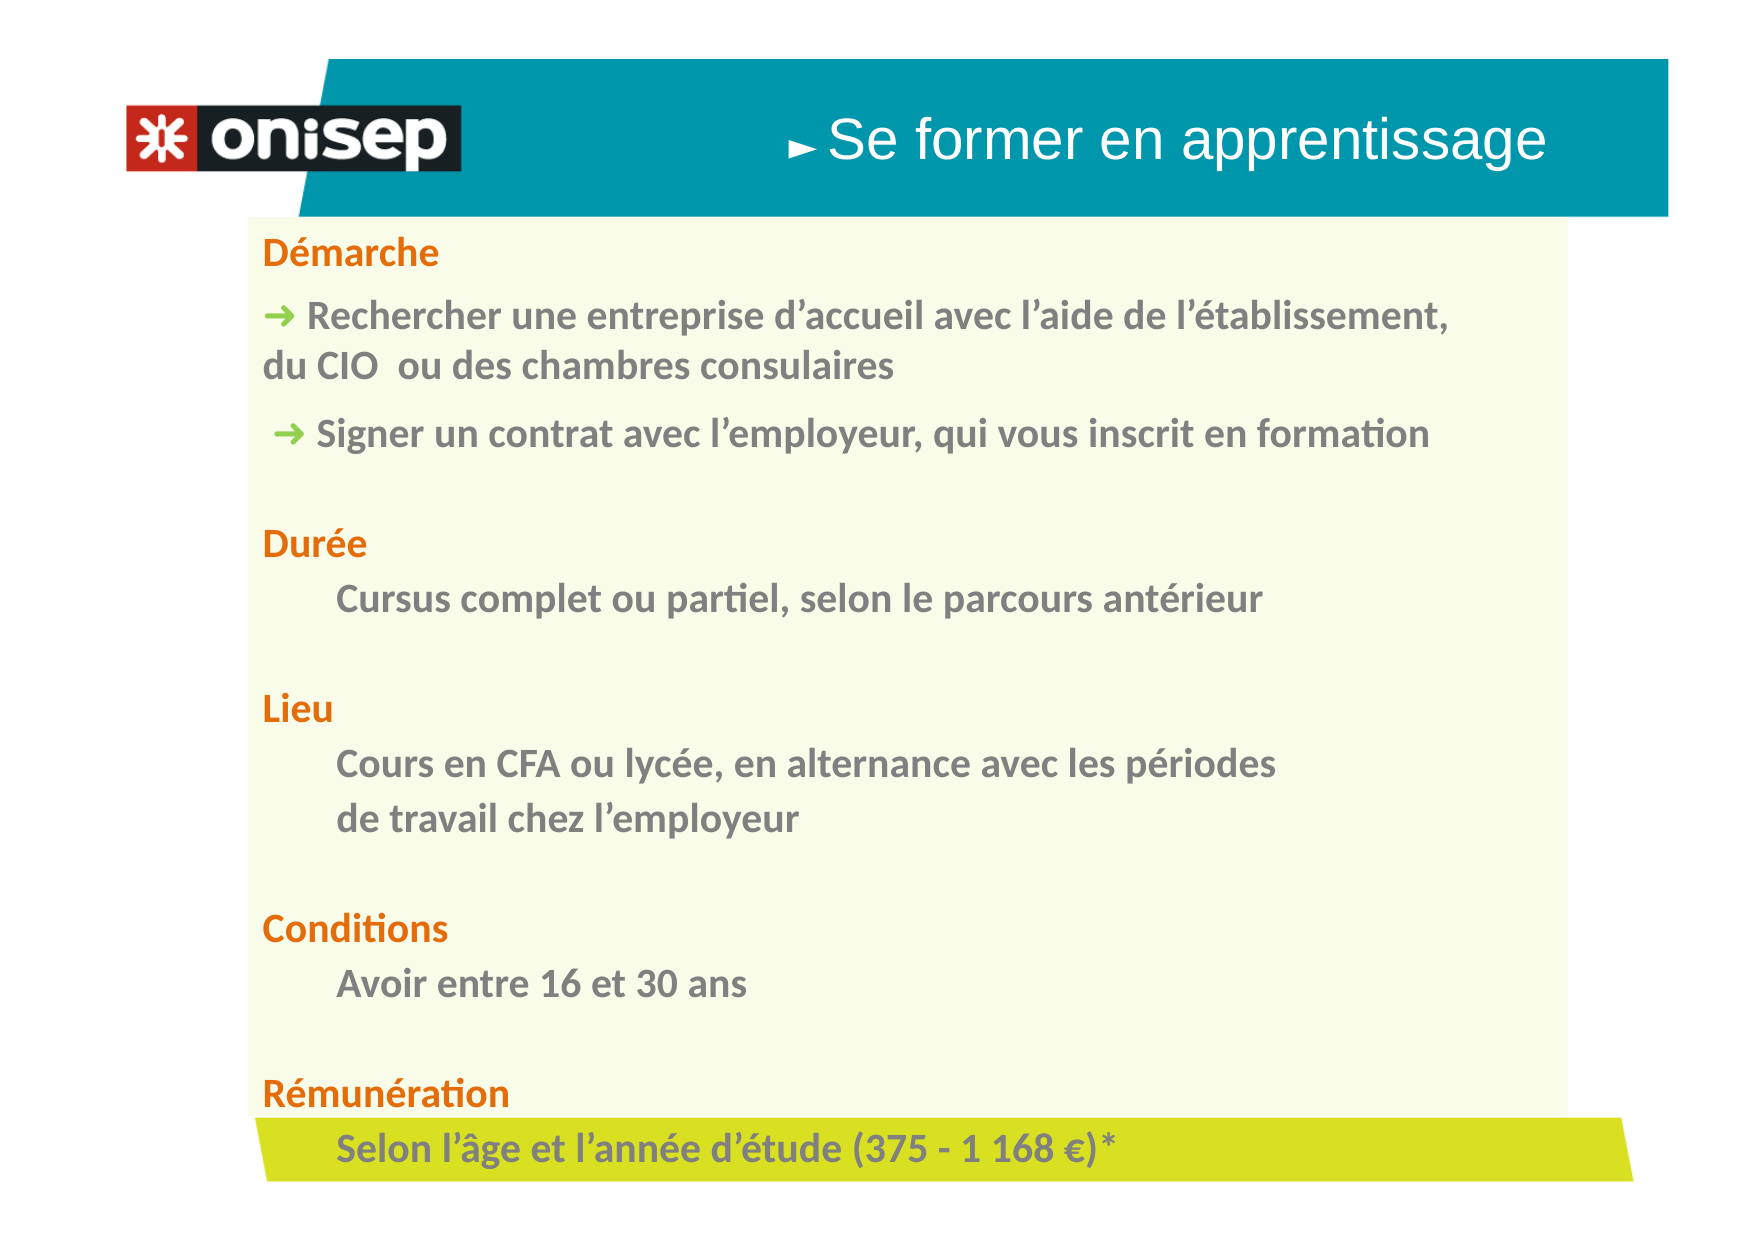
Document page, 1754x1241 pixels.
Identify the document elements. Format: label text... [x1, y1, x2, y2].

picture [59, 59, 1669, 1182]
text_box ► Se former en apprentissage [773, 93, 1641, 180]
list Démarche ➜ Rechercher une entreprise d’accueil avec l’aide de l’établissement, du CIO ou des chambres consulaires ➜ Signer un contrat avec l’employeur, qui vous inscrit en formation Durée Cursus complet ou partiel, selon le parcours antérieur Lieu Cours en CFA ou lycée, en alternance avec les périodes de travail chez l’employeur Conditions Avoir entre 16 et 30 ans Rémunération Selon l’âge et l’année d’étude (375 - 1 168 €)* [247, 217, 1568, 1117]
